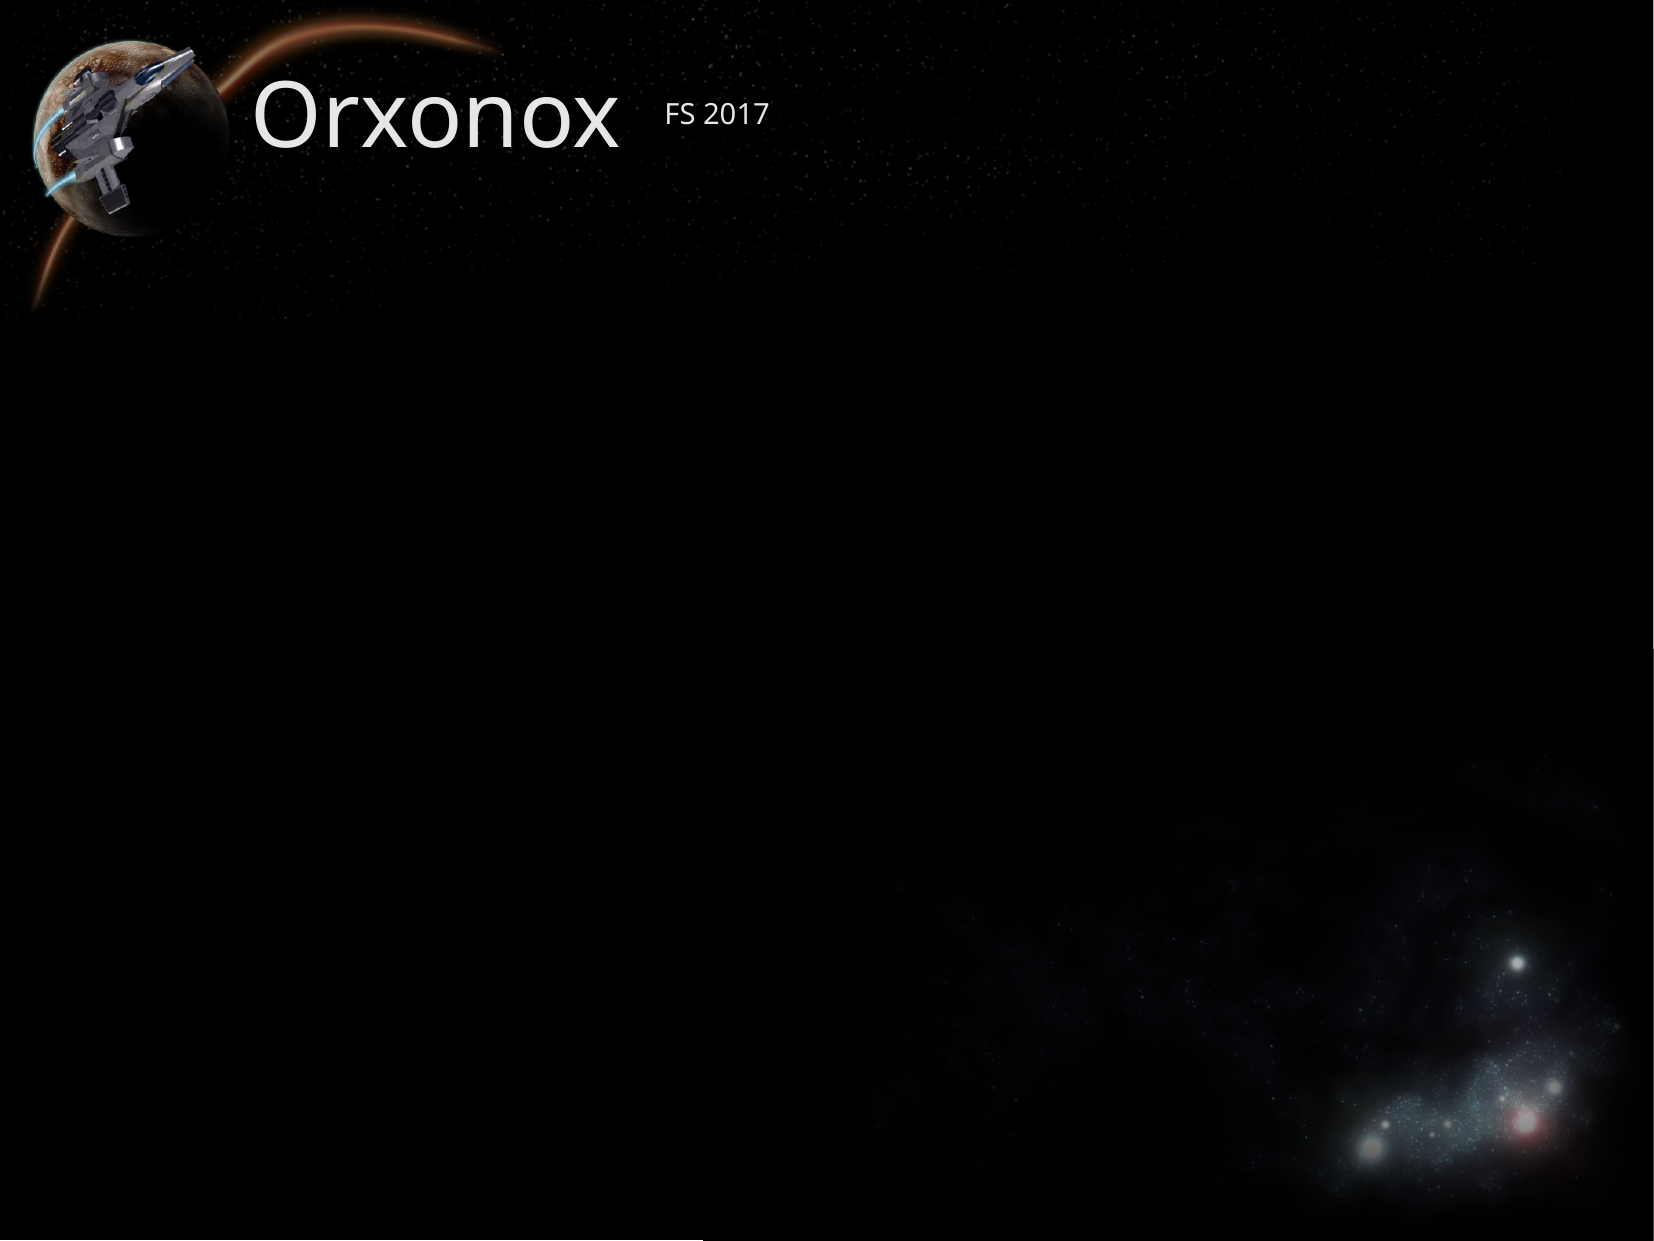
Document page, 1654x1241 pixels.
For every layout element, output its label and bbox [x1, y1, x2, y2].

picture [0, 0, 1607, 443]
picture [703, 649, 1654, 1241]
